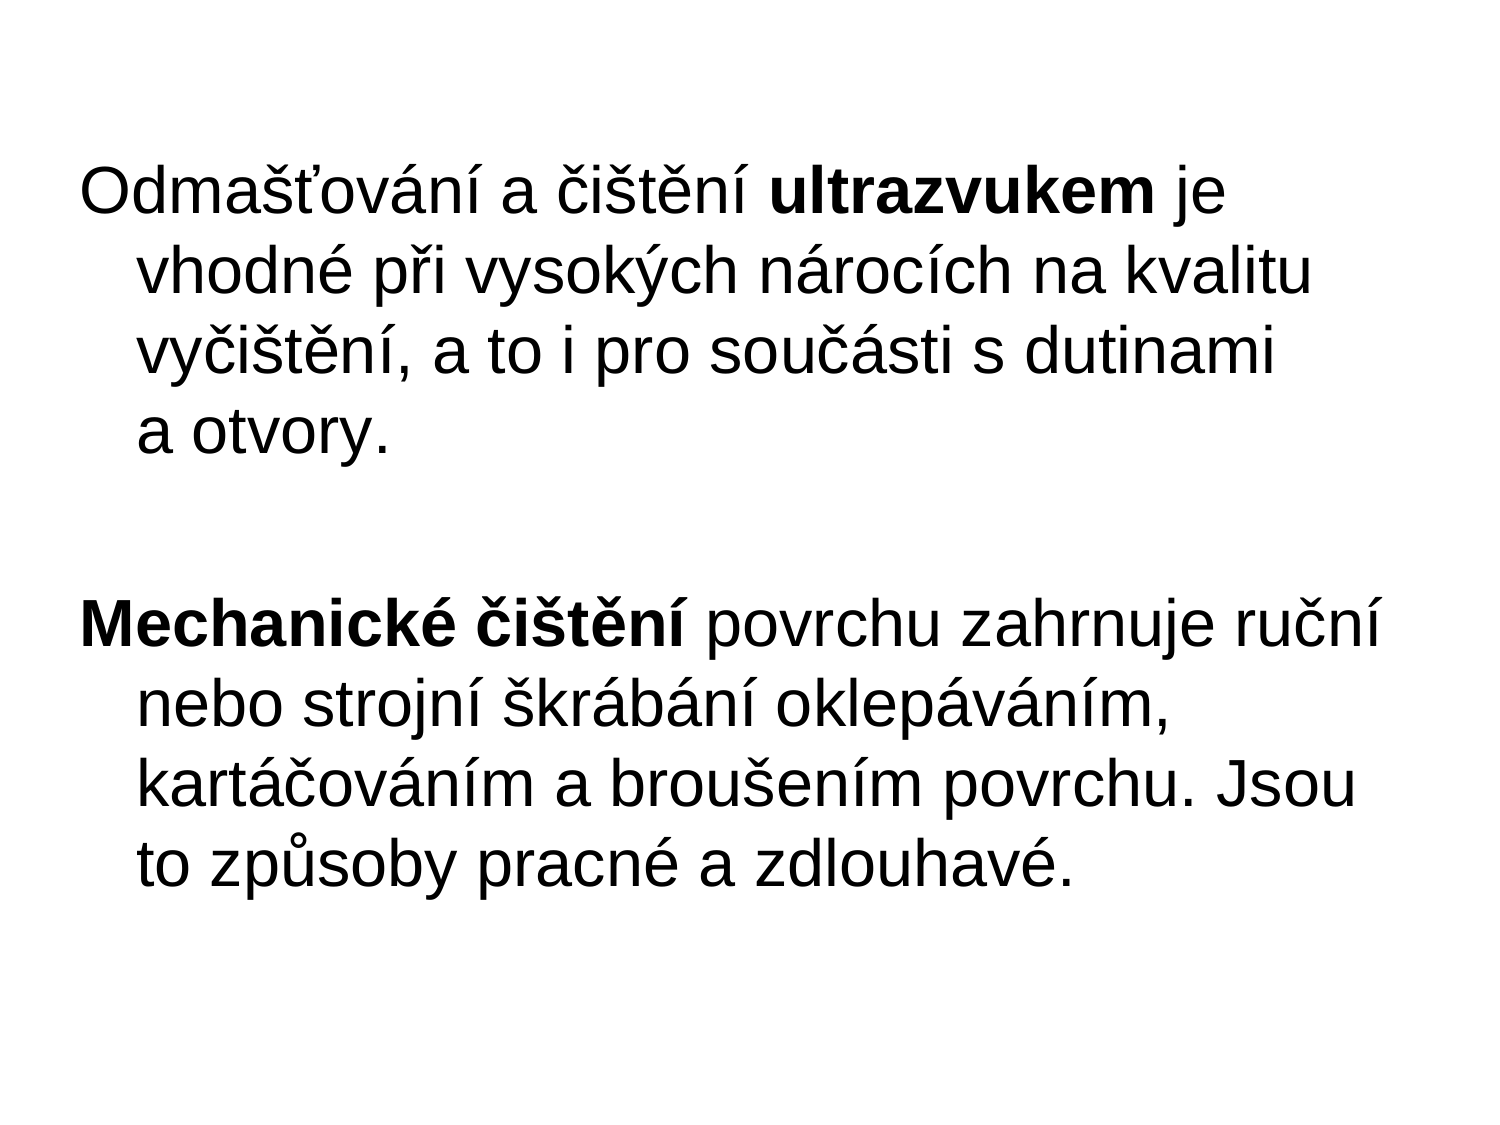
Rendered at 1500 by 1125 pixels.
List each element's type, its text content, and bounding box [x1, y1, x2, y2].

list Odmašťování a čištění ultrazvukem je vhodné při vysokých nárocích na kvalitu vyčištění, a to i pro součásti s dutinami a otvory. Mechanické čištění povrchu zahrnuje ruční nebo strojní škrábání oklepáváním, kartáčováním a broušením povrchu. Jsou to způsoby pracné a zdlouhavé. [64, 42, 1415, 1059]
